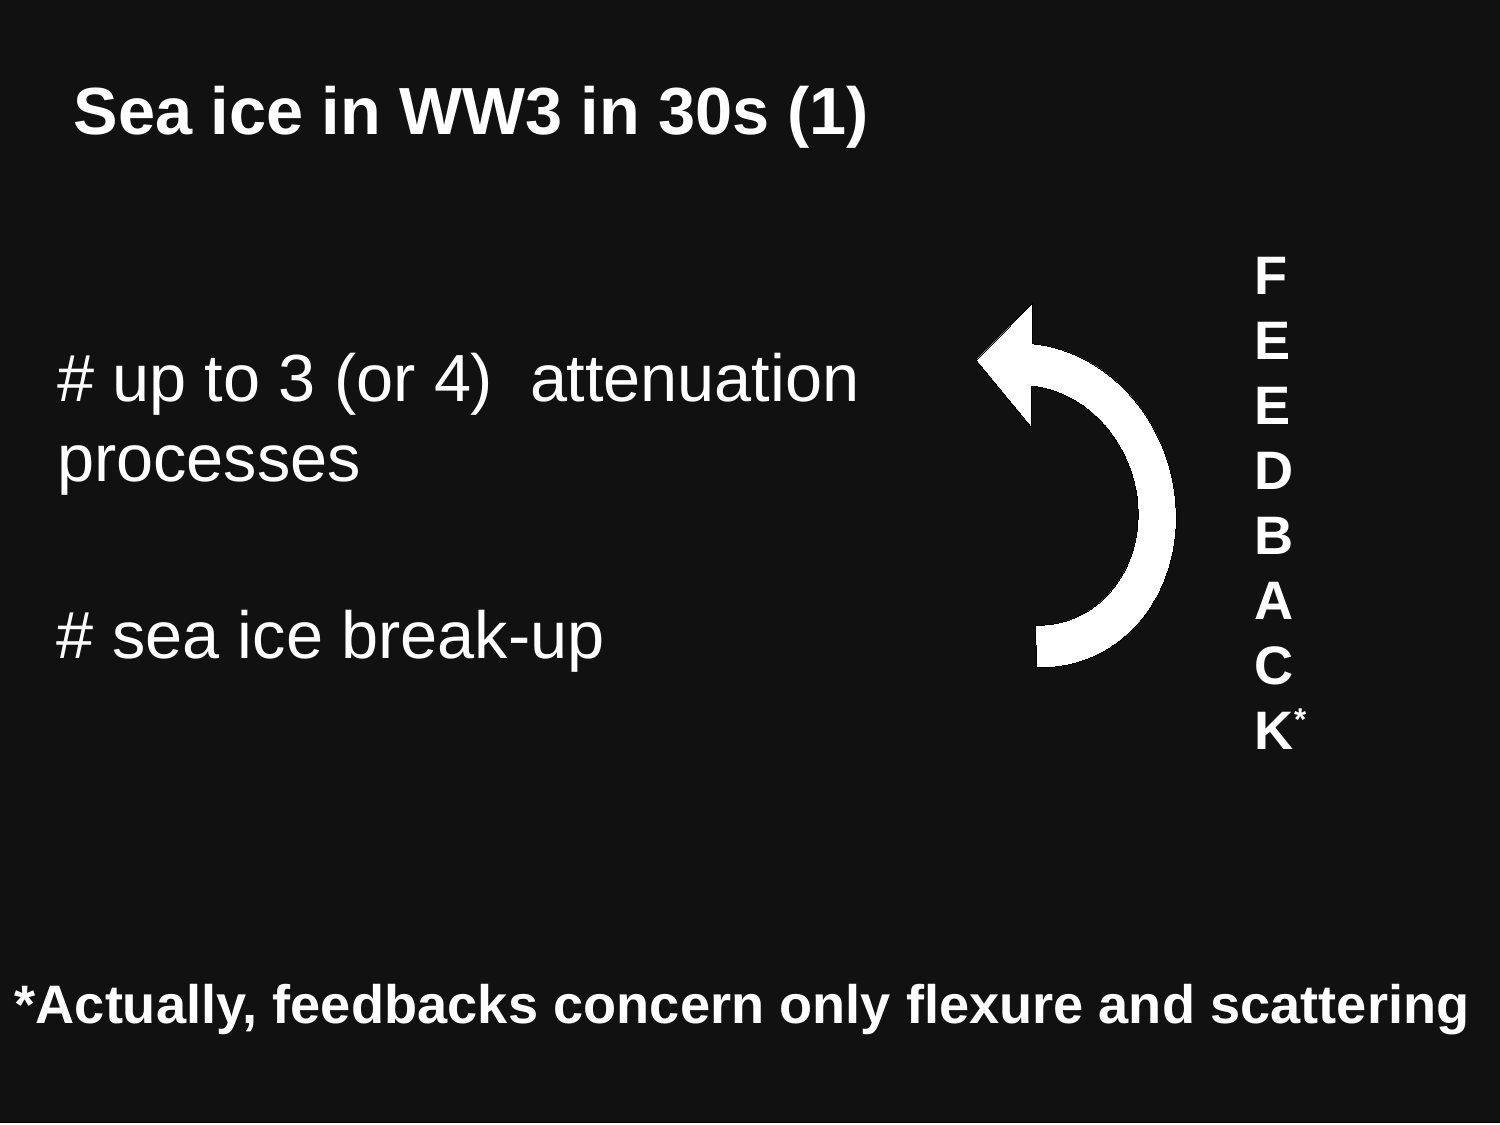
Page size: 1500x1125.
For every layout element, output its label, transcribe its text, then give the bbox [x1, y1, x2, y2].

title Sea ice in WW3 in 30s (1) [59, 38, 993, 178]
text_box # sea ice break-up [41, 583, 857, 680]
text_box # up to 3 (or 4) attenuation processes [42, 326, 945, 502]
text_box *Actually, feedbacks concern only flexure and scattering [0, 734, 1500, 1125]
text_box FEEDBACK* [1240, 232, 1329, 734]
text_box [0, 0, 1500, 734]
